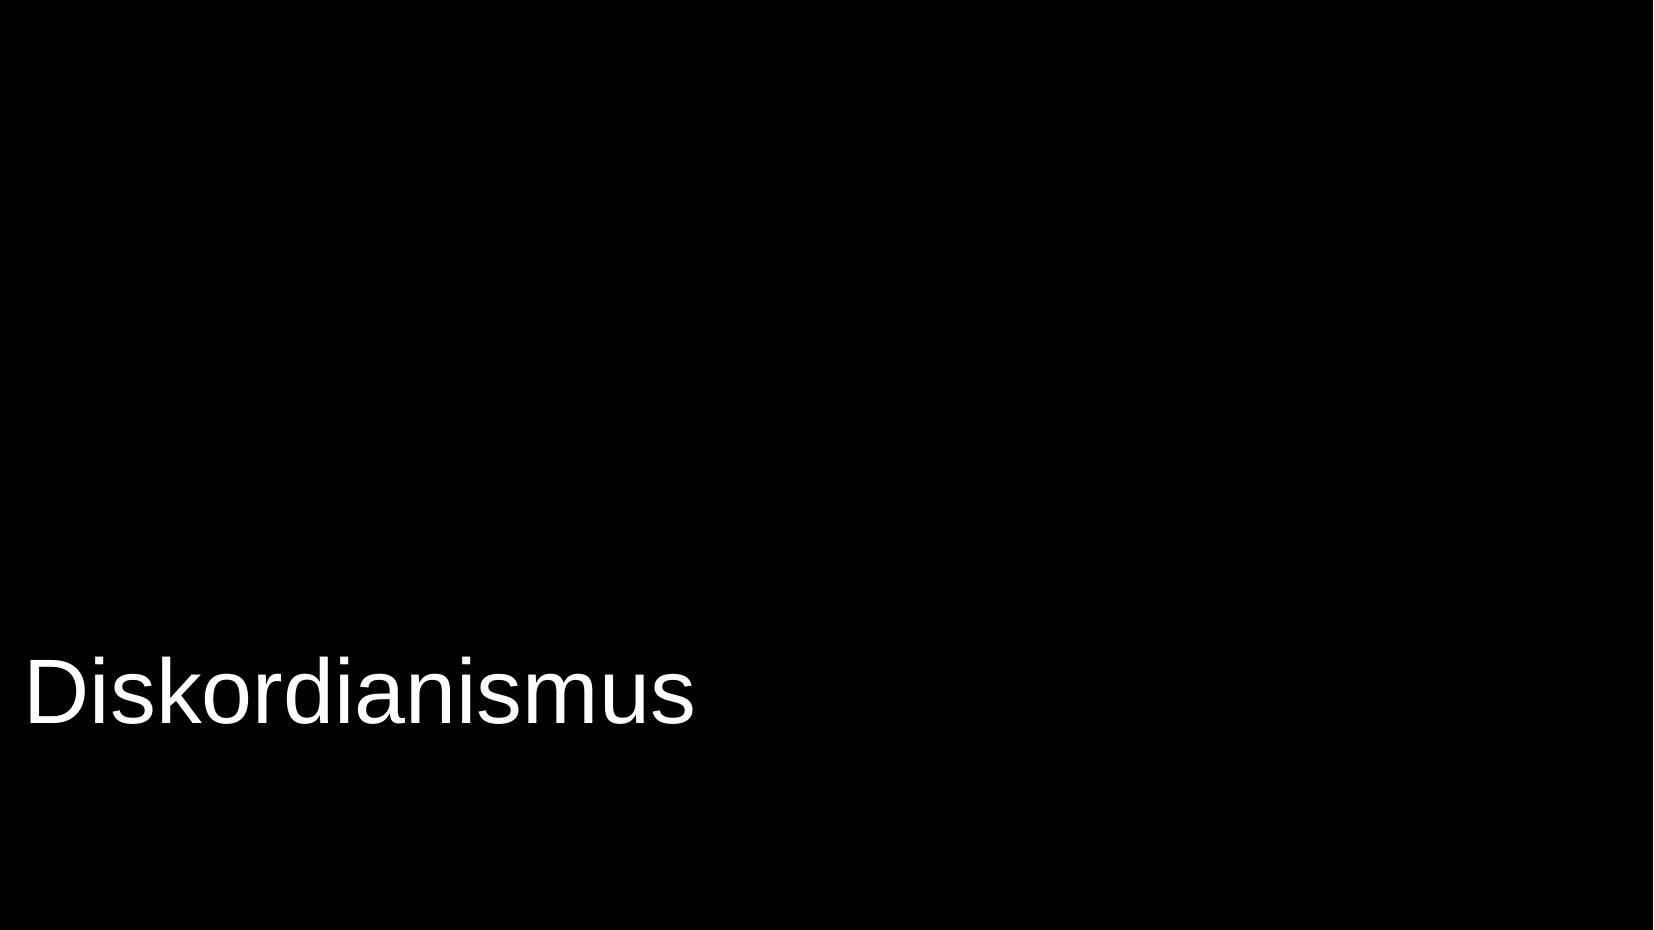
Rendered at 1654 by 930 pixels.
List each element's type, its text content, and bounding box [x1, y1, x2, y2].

title Diskordianismus [23, 637, 1500, 746]
